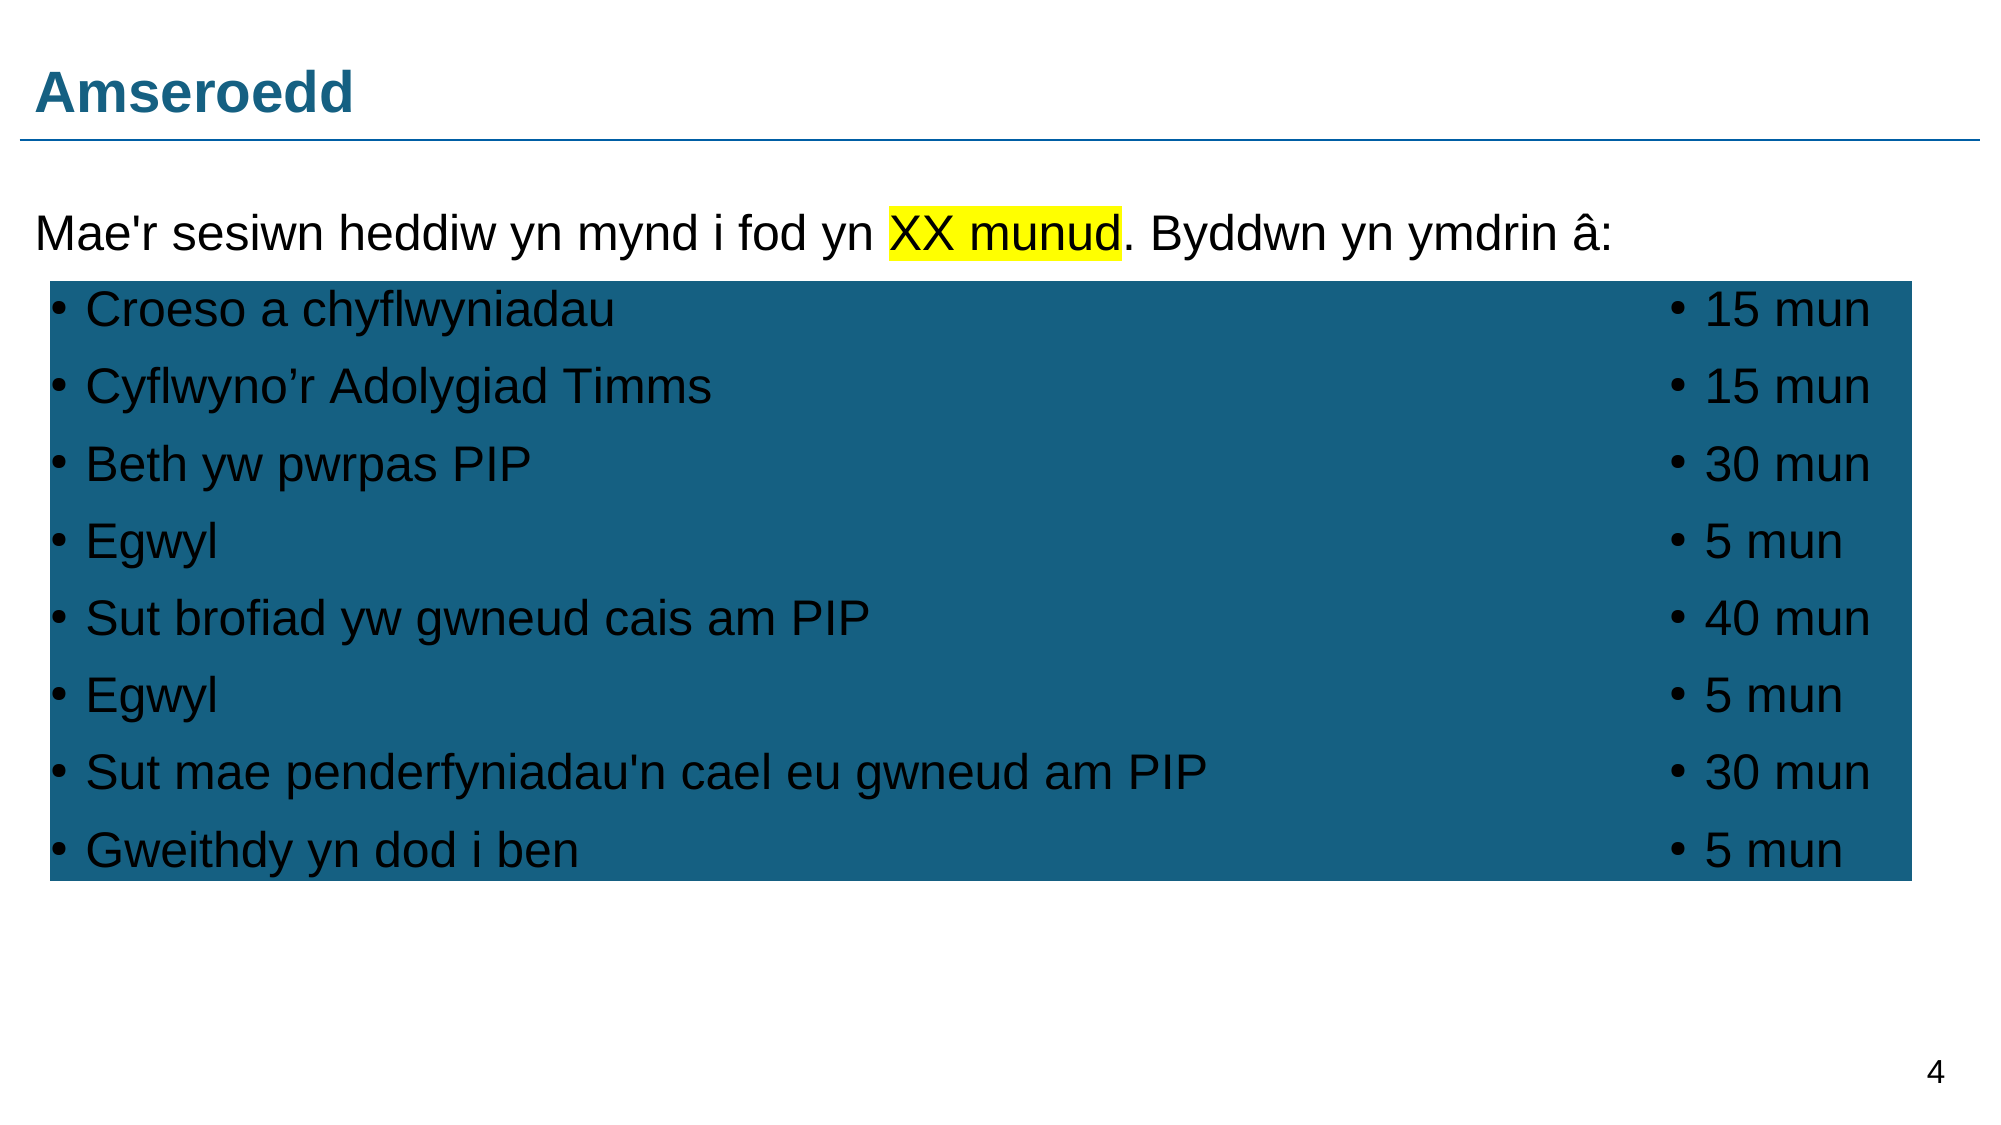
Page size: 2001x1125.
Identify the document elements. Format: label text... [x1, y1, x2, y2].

table_cell 30 mun [1669, 436, 1912, 513]
table_cell Gweithdy yn dod i ben [50, 822, 1669, 881]
table_cell 5 mun [1669, 822, 1912, 881]
text_box Mae'r sesiwn heddiw yn mynd i fod yn XX munud. Byddwn yn ymdrin â: [19, 140, 1981, 1043]
title Amseroedd [19, 47, 1981, 140]
table_cell Egwyl [50, 513, 1669, 590]
table_cell 15 mun [1669, 359, 1912, 436]
text_box 4 [1911, 1042, 1983, 1103]
table_cell Cyflwyno’r Adolygiad Timms [50, 359, 1669, 436]
table_cell 5 mun [1669, 668, 1912, 745]
table_cell Sut mae penderfyniadau'n cael eu gwneud am PIP [50, 745, 1669, 822]
table_cell Egwyl [50, 668, 1669, 745]
table_cell 40 mun [1669, 590, 1912, 668]
table_header Croeso a chyflwyniadau [50, 281, 1669, 359]
table_cell 30 mun [1669, 745, 1912, 822]
table_cell 5 mun [1669, 513, 1912, 590]
table_cell Sut brofiad yw gwneud cais am PIP [50, 590, 1669, 668]
table_cell Beth yw pwrpas PIP [50, 436, 1669, 513]
table_header 15 mun [1669, 281, 1912, 359]
